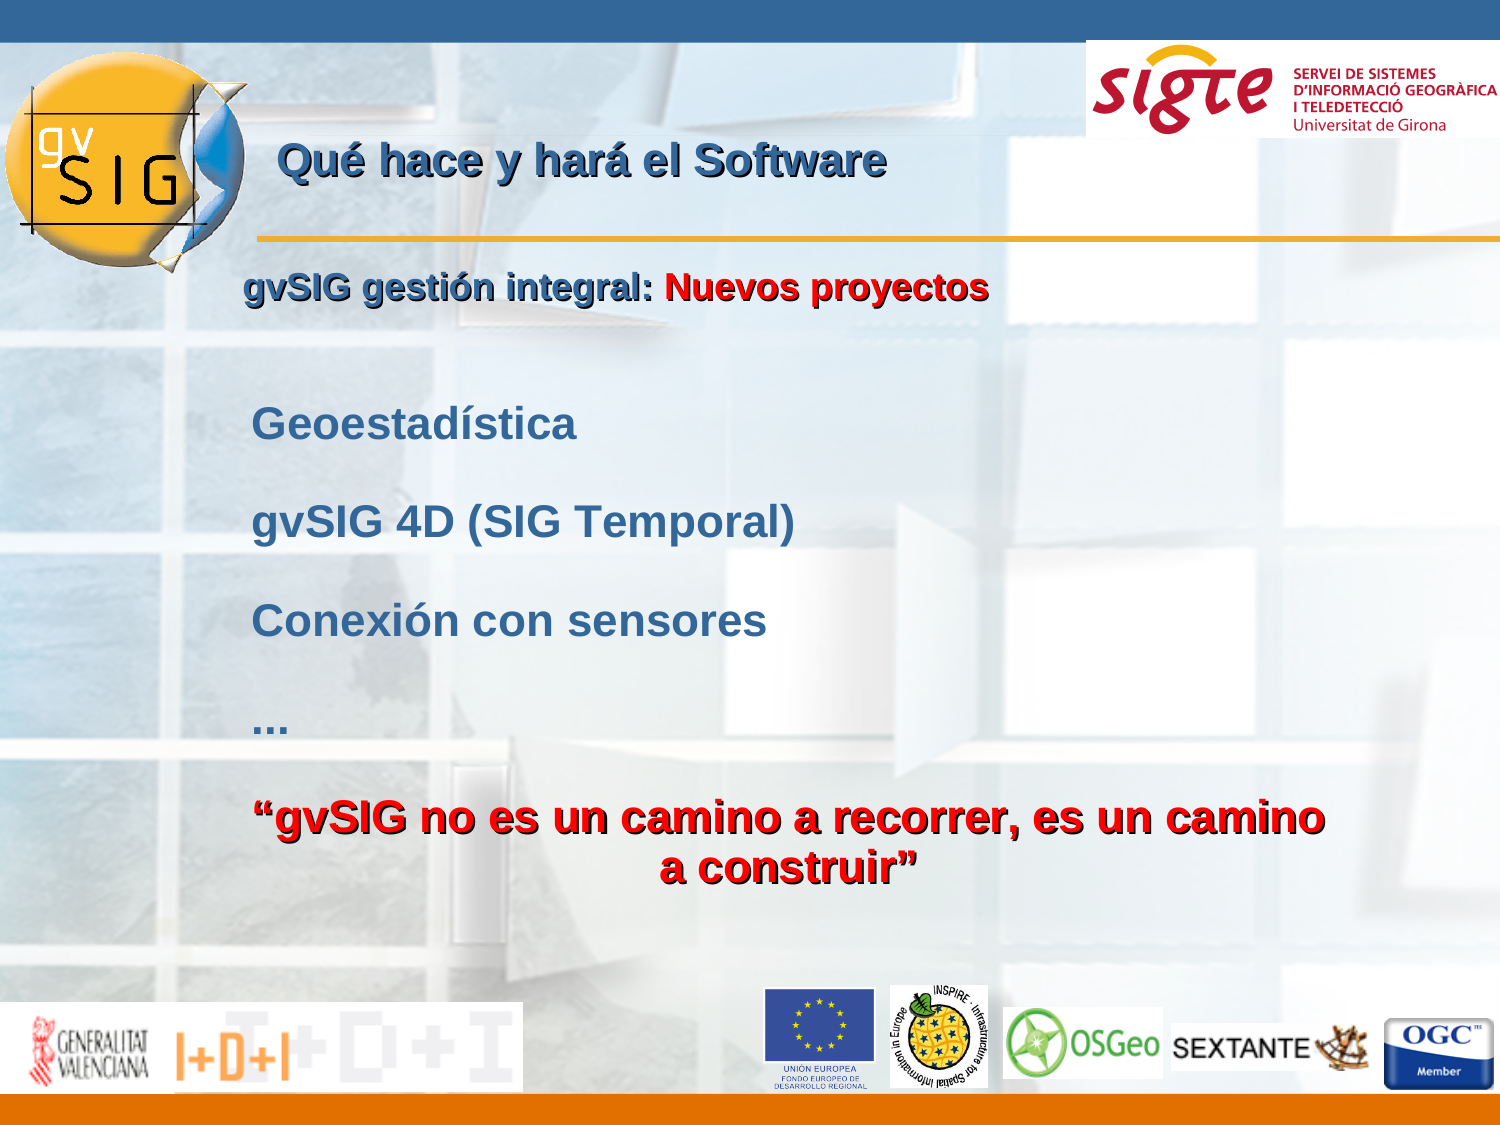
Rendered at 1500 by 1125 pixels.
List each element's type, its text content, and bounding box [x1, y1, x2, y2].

text_box Geoestadística gvSIG 4D (SIG Temporal) Conexión con sensores ... “gvSIG no es un camino a recorrer, es un camino a construir” [224, 341, 1355, 1012]
picture [890, 1012, 988, 1088]
picture [1171, 1023, 1375, 1071]
text_box Qué hace y hará el Software [261, 128, 1500, 197]
picture [763, 1012, 876, 1089]
text_box gvSIG gestión integral: Nuevos proyectos [227, 260, 1500, 321]
picture [0, 1002, 523, 1094]
picture [0, 49, 250, 276]
picture [1384, 1018, 1494, 1090]
picture [1003, 1012, 1163, 1079]
picture [1086, 40, 1500, 128]
